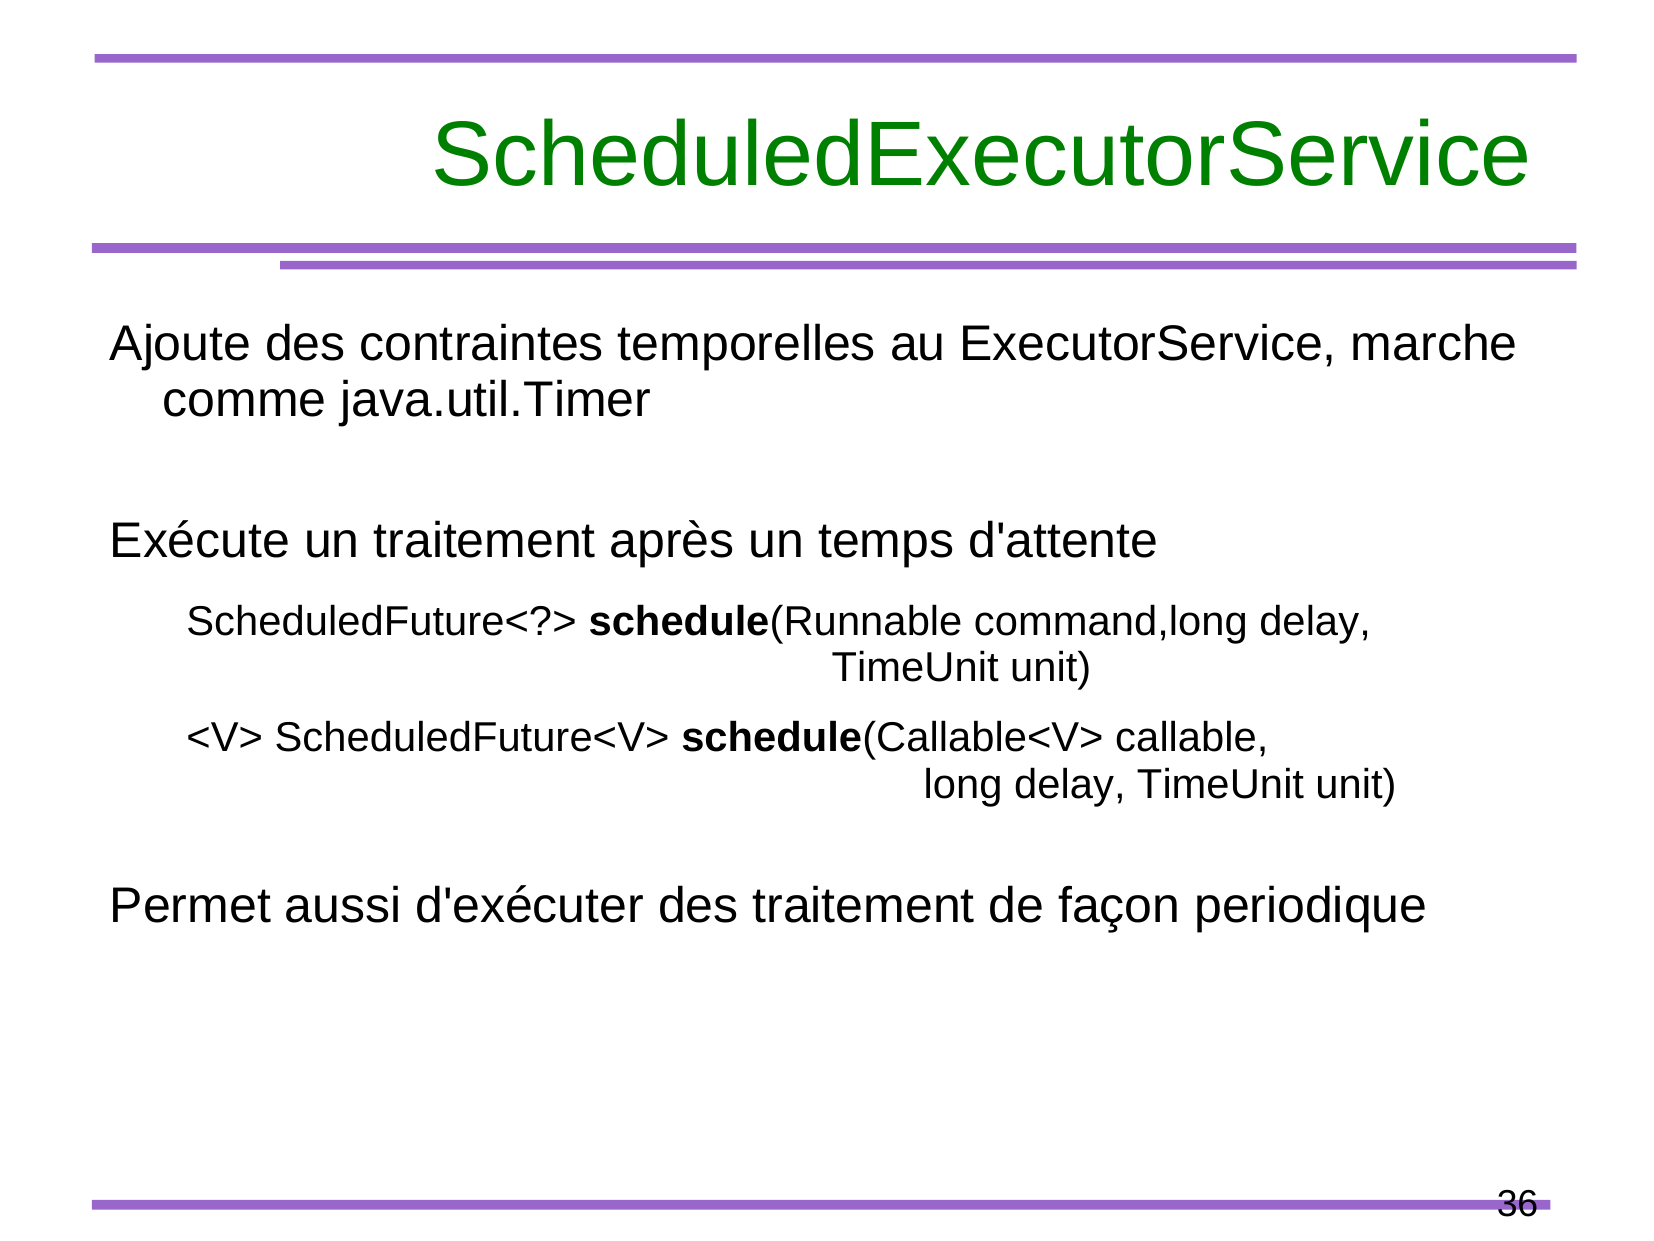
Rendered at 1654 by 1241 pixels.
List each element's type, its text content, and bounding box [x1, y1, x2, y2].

title ScheduledExecutorService [121, 49, 1534, 257]
list Ajoute des contraintes temporelles au ExecutorService, marche comme java.util.Timer Exécute un traitement après un temps d'attente ScheduledFuture<?> schedule(Runnable command,long delay, TimeUnit unit) <V> ScheduledFuture<V> schedule(Callable<V> callable, long delay, TimeUnit unit) Permet aussi d'exécuter des traitement de façon periodique [92, 315, 1563, 1163]
text_box [192, 537, 1347, 1241]
